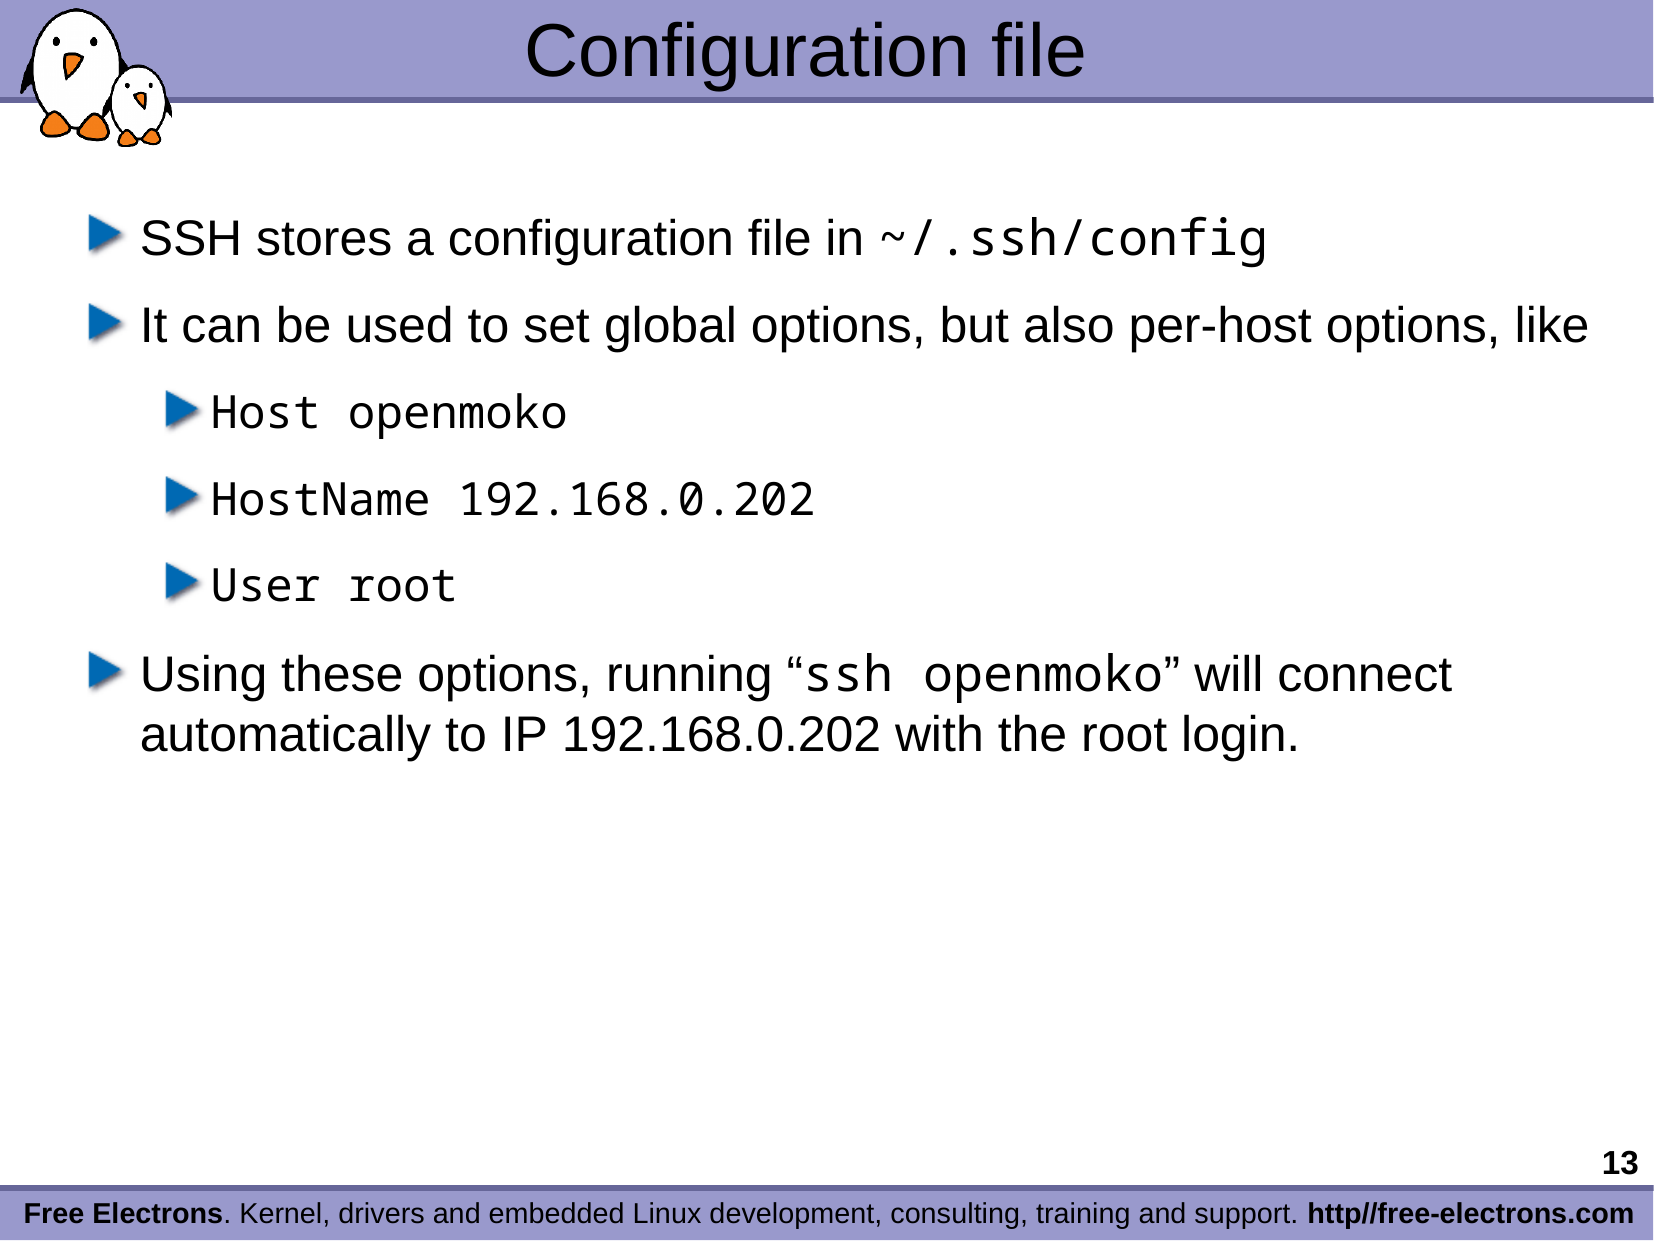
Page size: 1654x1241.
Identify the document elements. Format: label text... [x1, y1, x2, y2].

list SSH stores a configuration file in ~/.ssh/config It can be used to set global options, but also per-host options, like Host openmoko HostName 192.168.0.202 User root Using these options, running “ssh openmoko” will connect automatically to IP 192.168.0.202 with the root login. [68, 201, 1592, 1118]
picture [20, 8, 172, 147]
title Configuration file [60, 0, 1551, 101]
